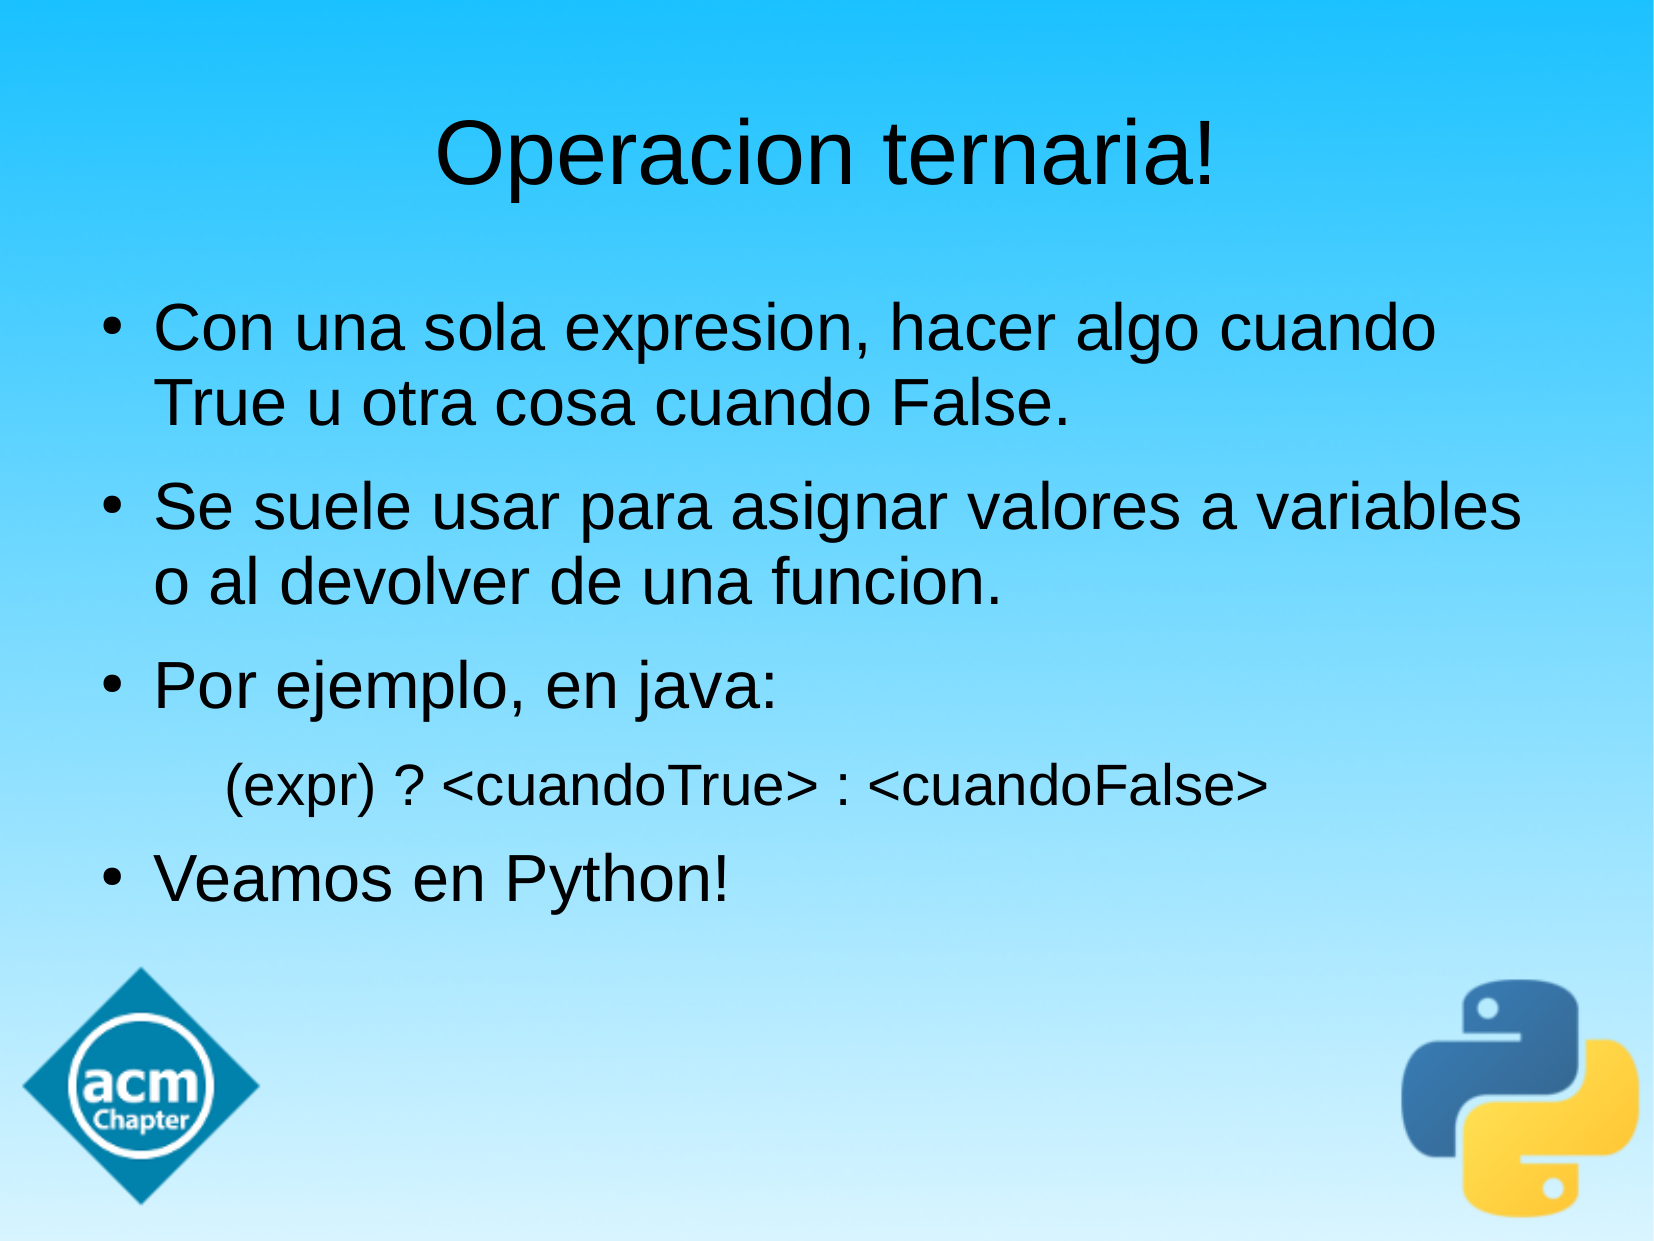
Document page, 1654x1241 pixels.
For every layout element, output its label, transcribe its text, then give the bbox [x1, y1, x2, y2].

title Operacion ternaria! [82, 49, 1571, 257]
list Con una sola expresion, hacer algo cuando True u otra cosa cuando False. Se suele usar para asignar valores a variables o al devolver de una funcion. Por ejemplo, en java: (expr) ? <cuandoTrue> : <cuandoFalse> Veamos en Python! [82, 290, 1571, 1010]
picture [0, 0, 1654, 1241]
